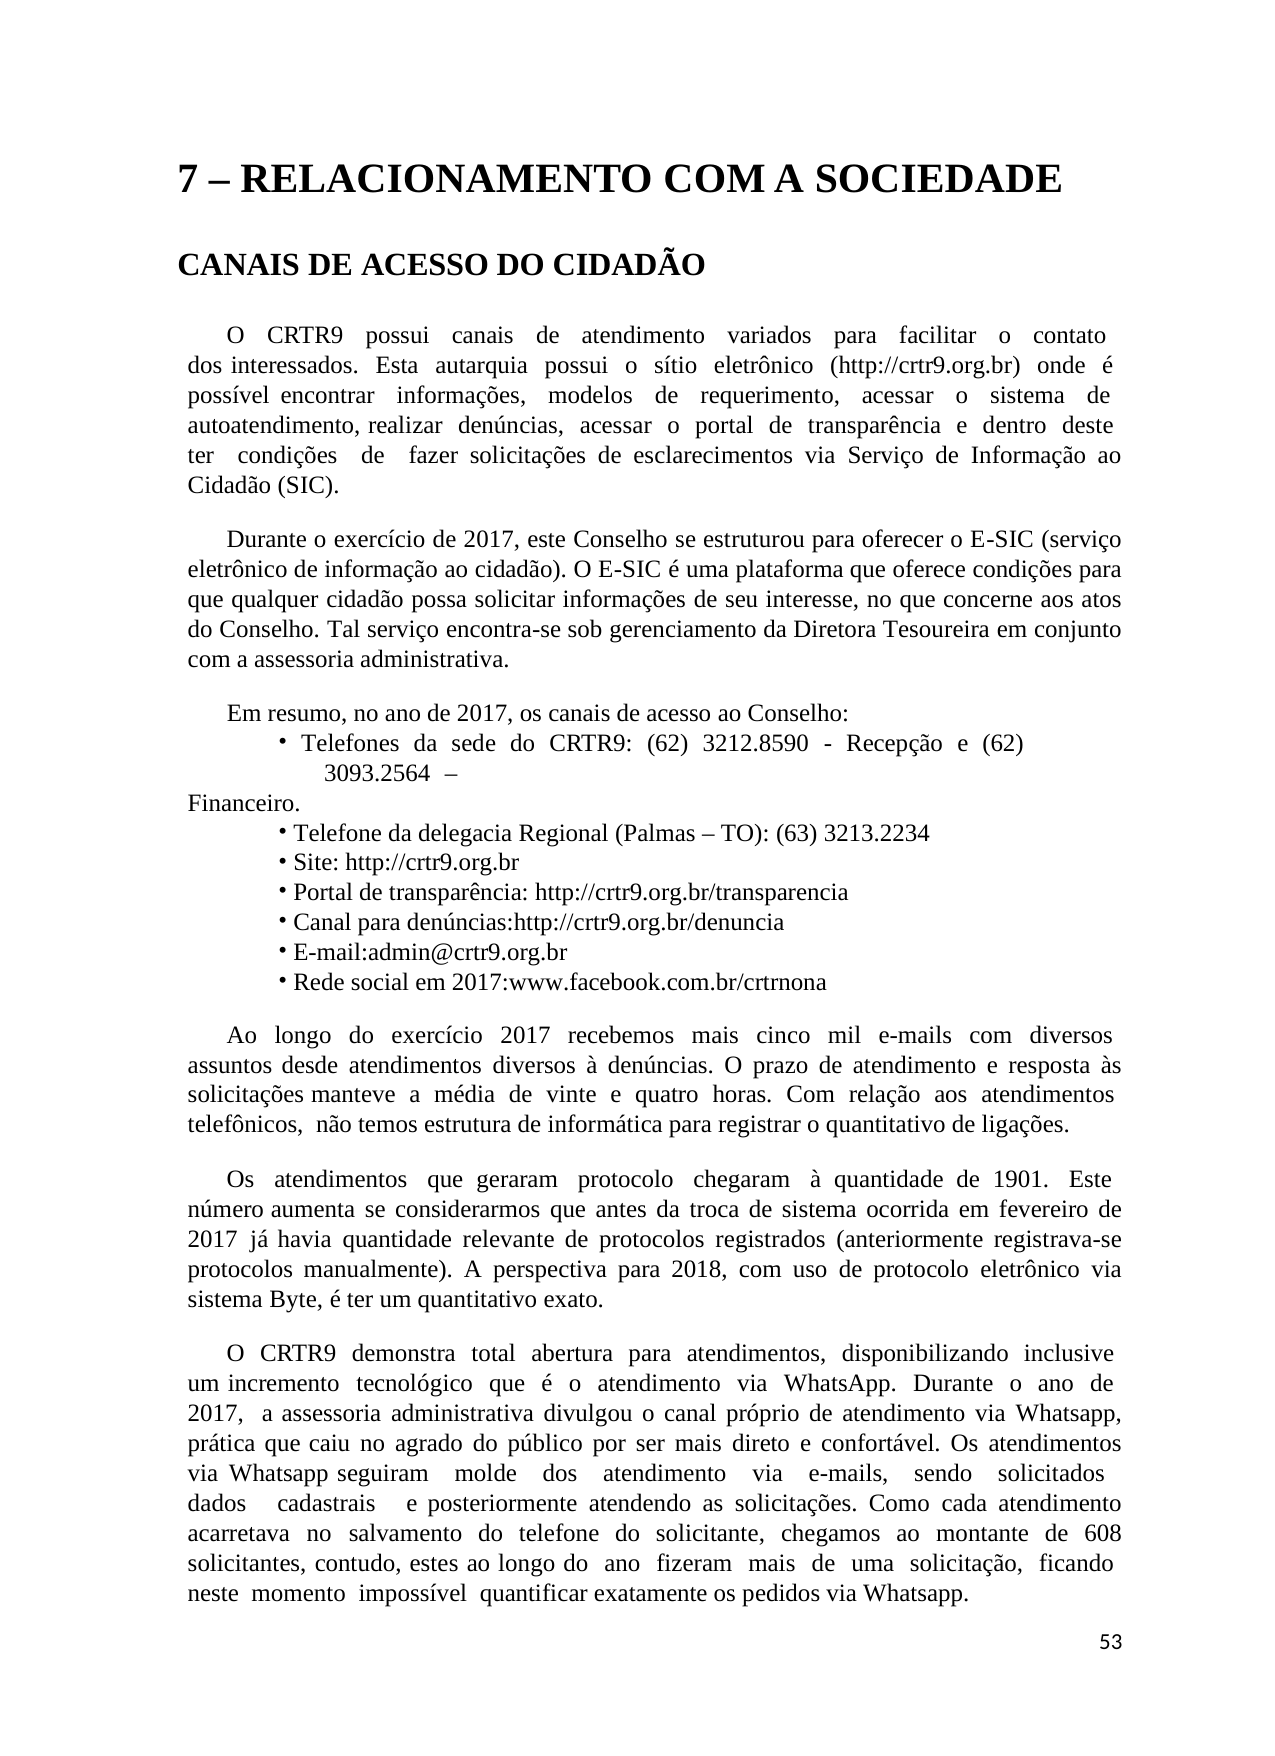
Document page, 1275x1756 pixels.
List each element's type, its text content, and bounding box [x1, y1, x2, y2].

text_box 7 – RELACIONAMENTO COM A SOCIEDADE CANAIS DE ACESSO DO CIDADÃO O CRTR9 possui canais de atendimento variados para facilitar o contato dos interessados. Esta autarquia possui o sítio eletrônico (http://crtr9.org.br) onde é possível encontrar informações, modelos de requerimento, acessar o sistema de autoatendimento, realizar denúncias, acessar o portal de transparência e dentro deste ter condições de fazer solicitações de esclarecimentos via Serviço de Informação ao Cidadão (SIC). Durante o exercício de 2017, este Conselho se estruturou para oferecer o E-SIC (serviço eletrônico de informação ao cidadão). O E-SIC é uma plataforma que oferece condições para que qualquer cidadão possa solicitar informações de seu interesse, no que concerne aos atos do Conselho. Tal serviço encontra-se sob gerenciamento da Diretora Tesoureira em conjunto com a assessoria administrativa. Em resumo, no ano de 2017, os canais de acesso ao Conselho: Telefones da sede do CRTR9: (62) 3212.8590 - Recepção e (62) 3093.2564 – Financeiro. Telefone da delegacia Regional (Palmas – TO): (63) 3213.2234 Site: http://crtr9.org.br Portal de transparência: http://crtr9.org.br/transparencia Canal para denúncias: http://crtr9.org.br/denuncia E-mail: admin@crtr9.org.br Rede social em 2017: www.facebook.com.br/crtrnona Ao longo do exercício 2017 recebemos mais cinco mil e-mails com diversos assuntos desde atendimentos diversos à denúncias. O prazo de atendimento e resposta às solicitações manteve a média de vinte e quatro horas. Com relação aos atendimentos telefônicos, não temos estrutura de informática para registrar o quantitativo de ligações. Os atendimentos que geraram protocolo chegaram à quantidade de 1901. Este número aumenta se considerarmos que antes da troca de sistema ocorrida em fevereiro de 2017 já havia quantidade relevante de protocolos registrados (anteriormente registrava-se protocolos manualmente). A perspectiva para 2018, com uso de protocolo eletrônico via sistema Byte, é ter um quantitativo exato. O CRTR9 demonstra total abertura para atendimentos, disponibilizando inclusive um incremento tecnológico que é o atendimento via WhatsApp. Durante o ano de 2017, a assessoria administrativa divulgou o canal próprio de atendimento via Whatsapp, prática que caiu no agrado do público por ser mais direto e confortável. Os atendimentos via Whatsapp seguiram molde dos atendimento via e-mails, sendo solicitados dados cadastrais e posteriormente atendendo as solicitações. Como cada atendimento acarretava no salvamento do telefone do solicitante, chegamos ao montante de 608 solicitantes, contudo, estes ao longo do ano fizeram mais de uma solicitação, ficando neste momento impossível quantificar exatamente os pedidos via Whatsapp. [175, 150, 1125, 1535]
text_box 53 [1095, 1626, 1127, 1654]
